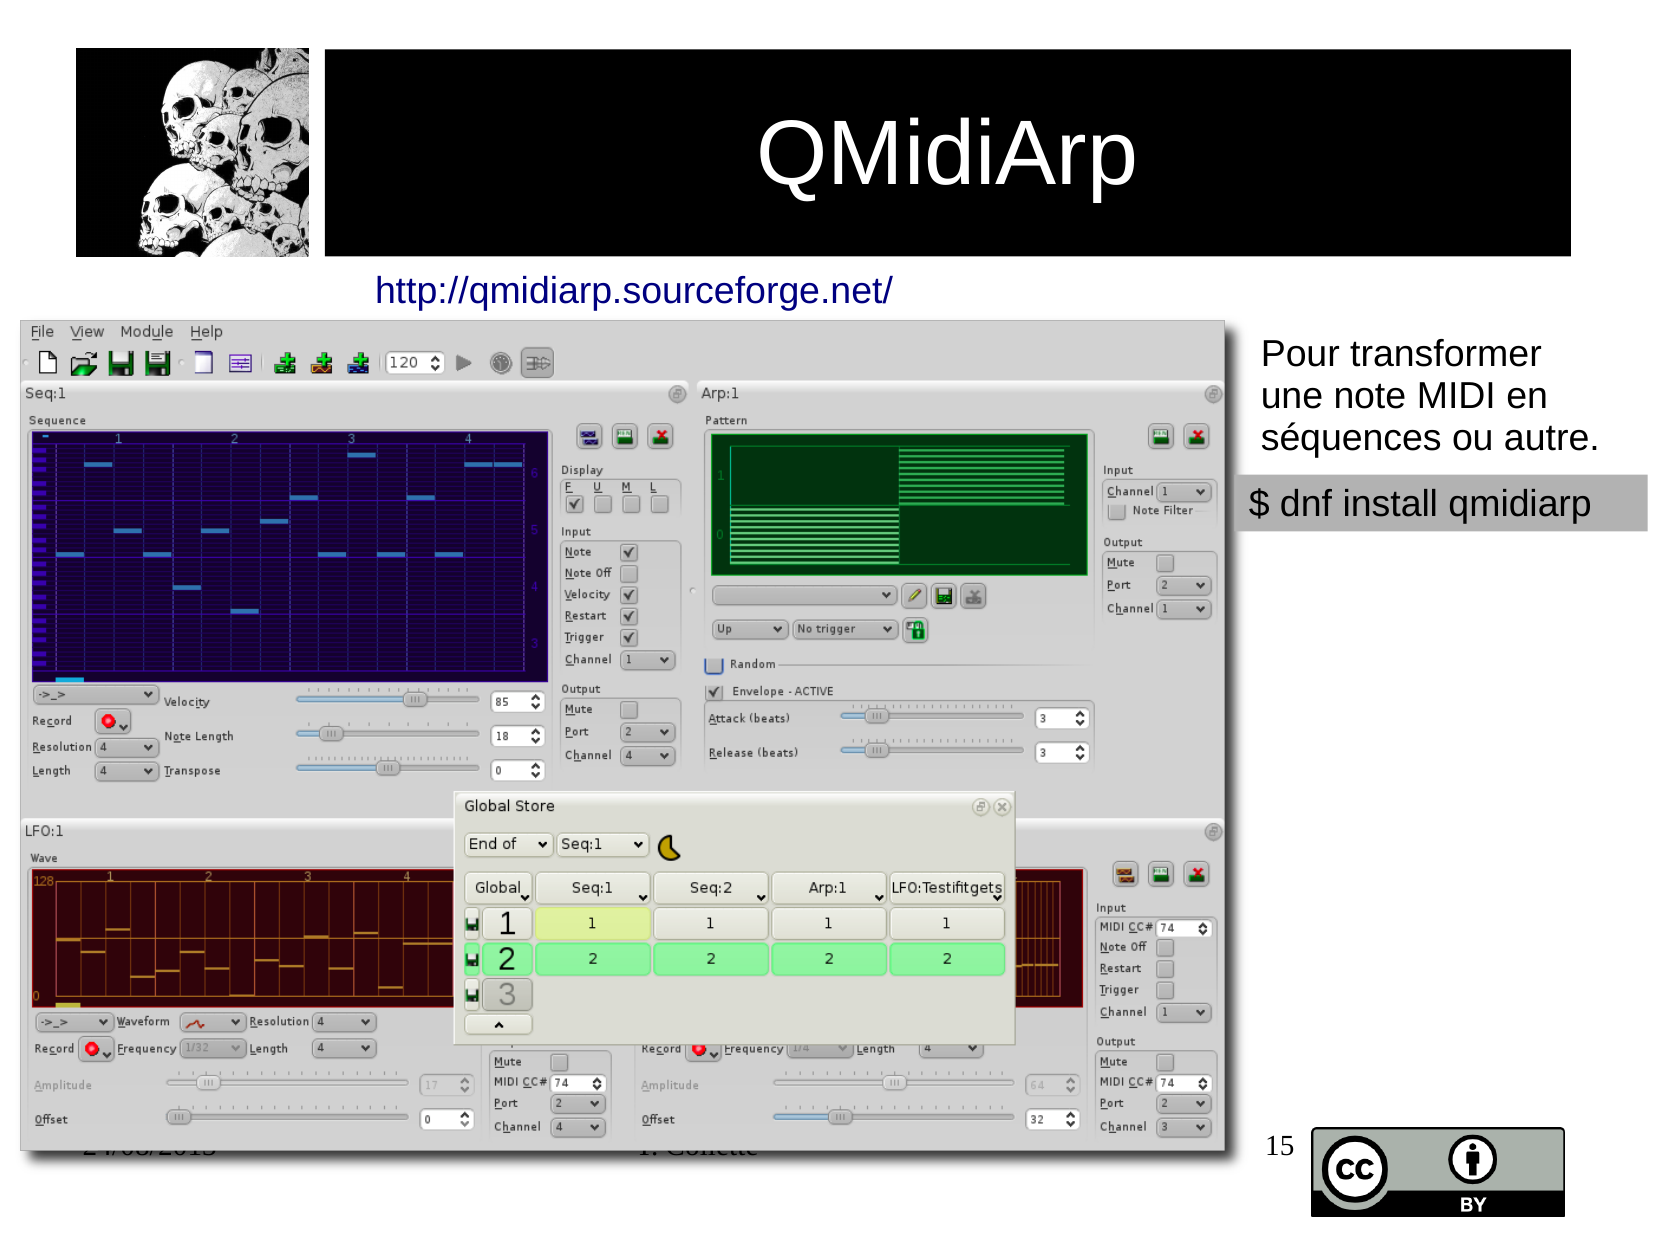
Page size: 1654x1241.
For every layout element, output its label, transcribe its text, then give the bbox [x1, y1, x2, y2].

text_box Pour transformer une note MIDI en séquences ou autre. [1246, 324, 1625, 466]
text_box $ dnf install qmidiarp [1234, 474, 1648, 532]
title QMidiArp [324, 49, 1571, 257]
picture [76, 48, 309, 257]
text_box http://qmidiarp.sourceforge.net/ [360, 262, 916, 320]
picture [1311, 1127, 1565, 1217]
picture [12, 312, 1252, 1178]
